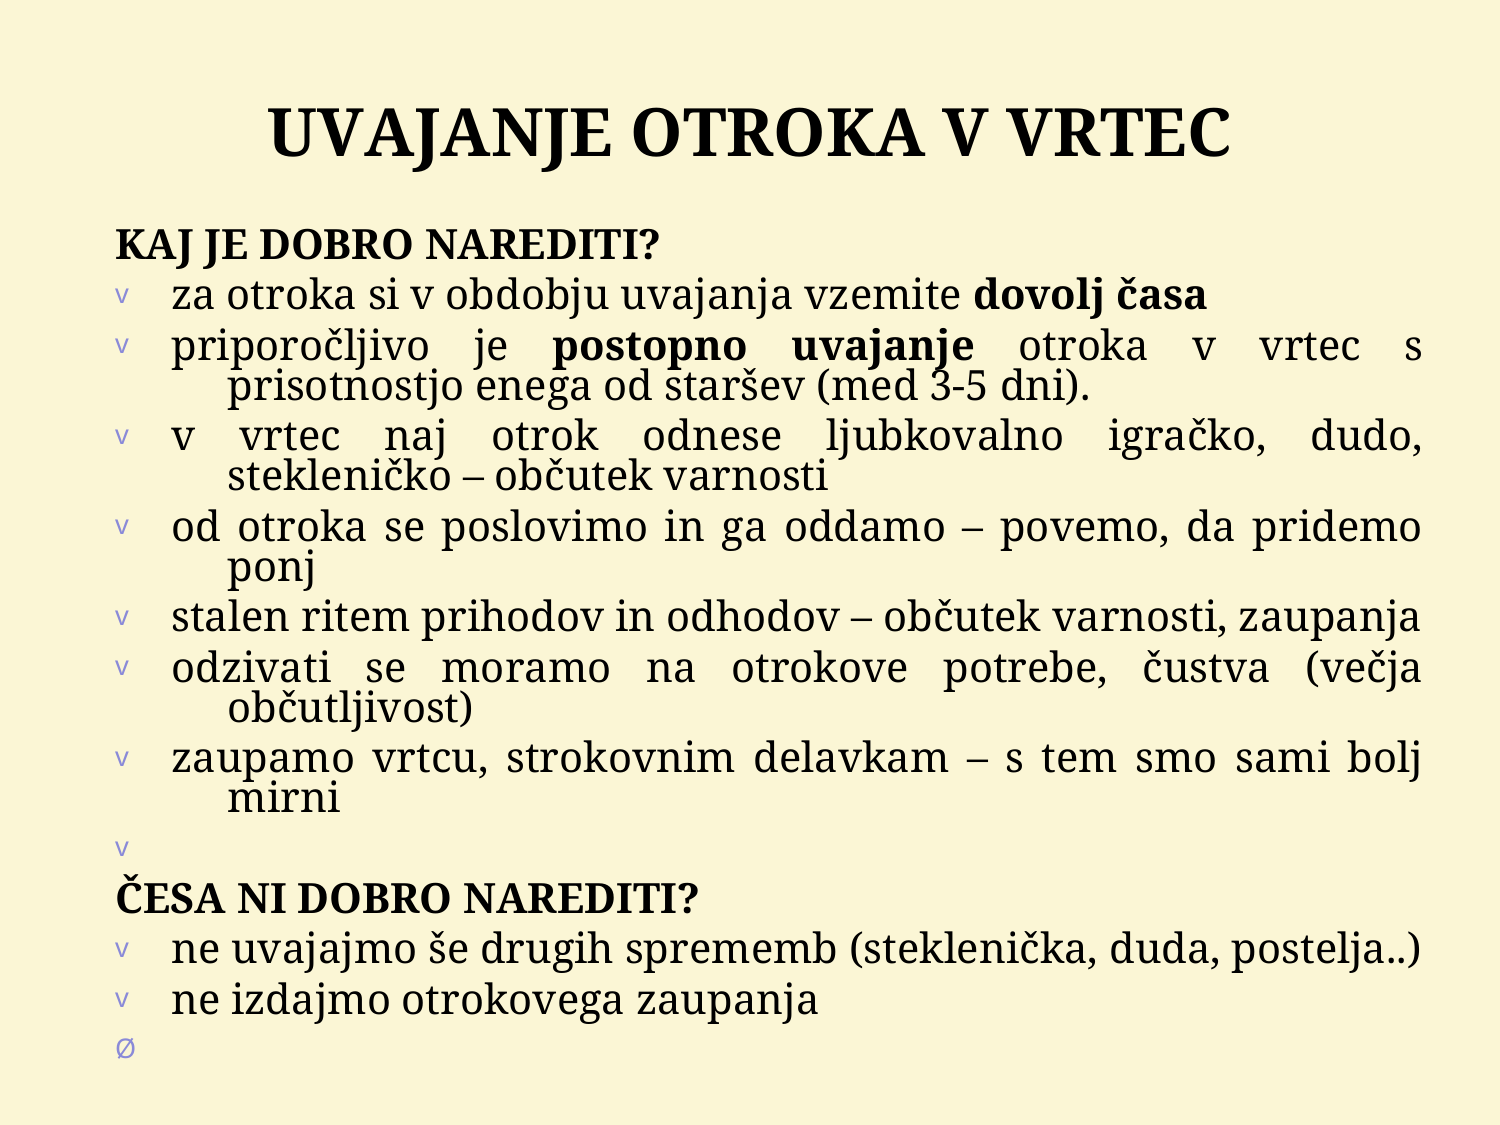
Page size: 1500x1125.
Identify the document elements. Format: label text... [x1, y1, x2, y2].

list KAJ JE DOBRO NAREDITI? za otroka si v obdobju uvajanja vzemite dovolj časa priporočljivo je postopno uvajanje otroka v vrtec s prisotnostjo enega od staršev (med 3-5 dni). v vrtec naj otrok odnese ljubkovalno igračko, dudo, stekleničko – občutek varnosti od otroka se poslovimo in ga oddamo – povemo, da pridemo ponj stalen ritem prihodov in odhodov – občutek varnosti, zaupanja odzivati se moramo na otrokove potrebe, čustva (večja občutljivost) zaupamo vrtcu, strokovnim delavkam – s tem smo sami bolj mirni ČESA NI DOBRO NAREDITI? ne uvajajmo še drugih sprememb (steklenička, duda, postelja..) ne izdajmo otrokovega zaupanja [100, 219, 1439, 1047]
title UVAJANJE OTROKA V VRTEC [75, 62, 1426, 197]
